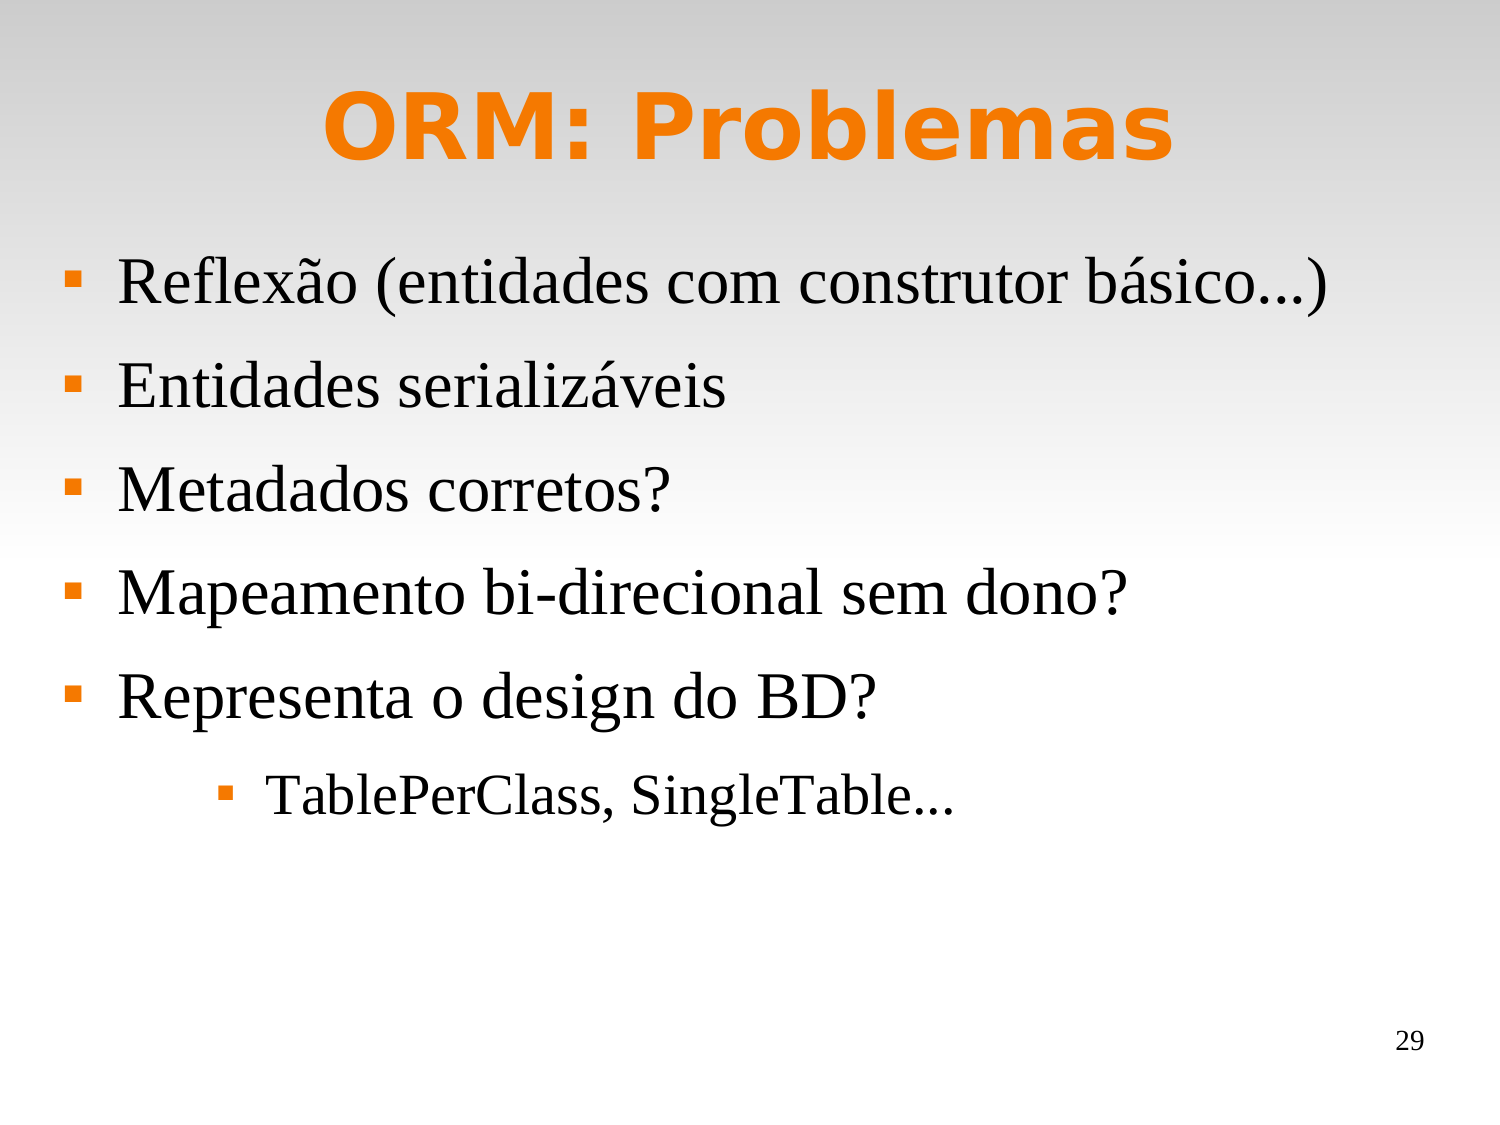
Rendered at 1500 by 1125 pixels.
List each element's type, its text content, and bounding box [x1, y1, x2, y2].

title ORM: Problemas [29, 30, 1469, 225]
list Reflexão (entidades com construtor básico...)‏ Entidades serializáveis Metadados corretos? Mapeamento bi-direcional sem dono? Representa o design do BD? TablePerClass, SingleTable... [29, 243, 1469, 1072]
